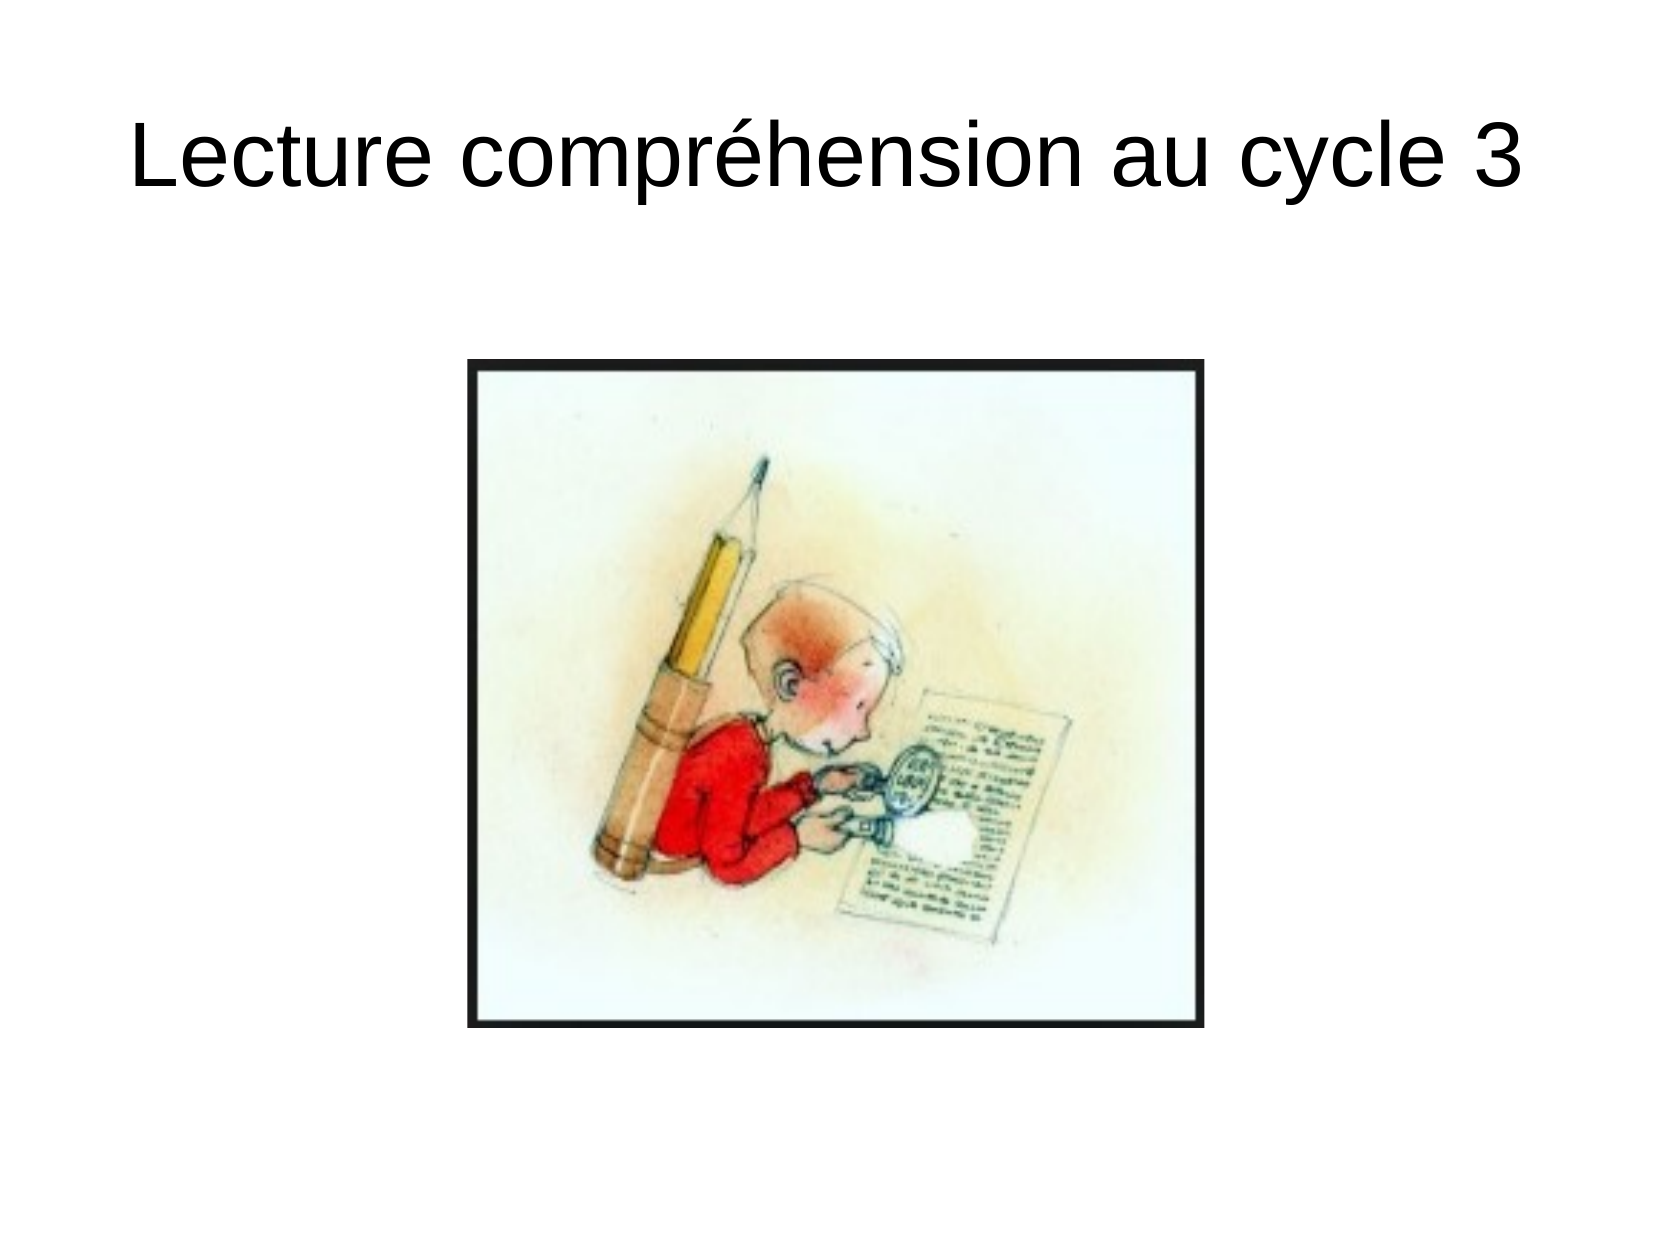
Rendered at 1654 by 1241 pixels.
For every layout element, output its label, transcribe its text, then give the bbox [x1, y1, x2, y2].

title Lecture compréhension au cycle 3 [125, 91, 1526, 206]
text_box [467, 360, 1204, 1028]
